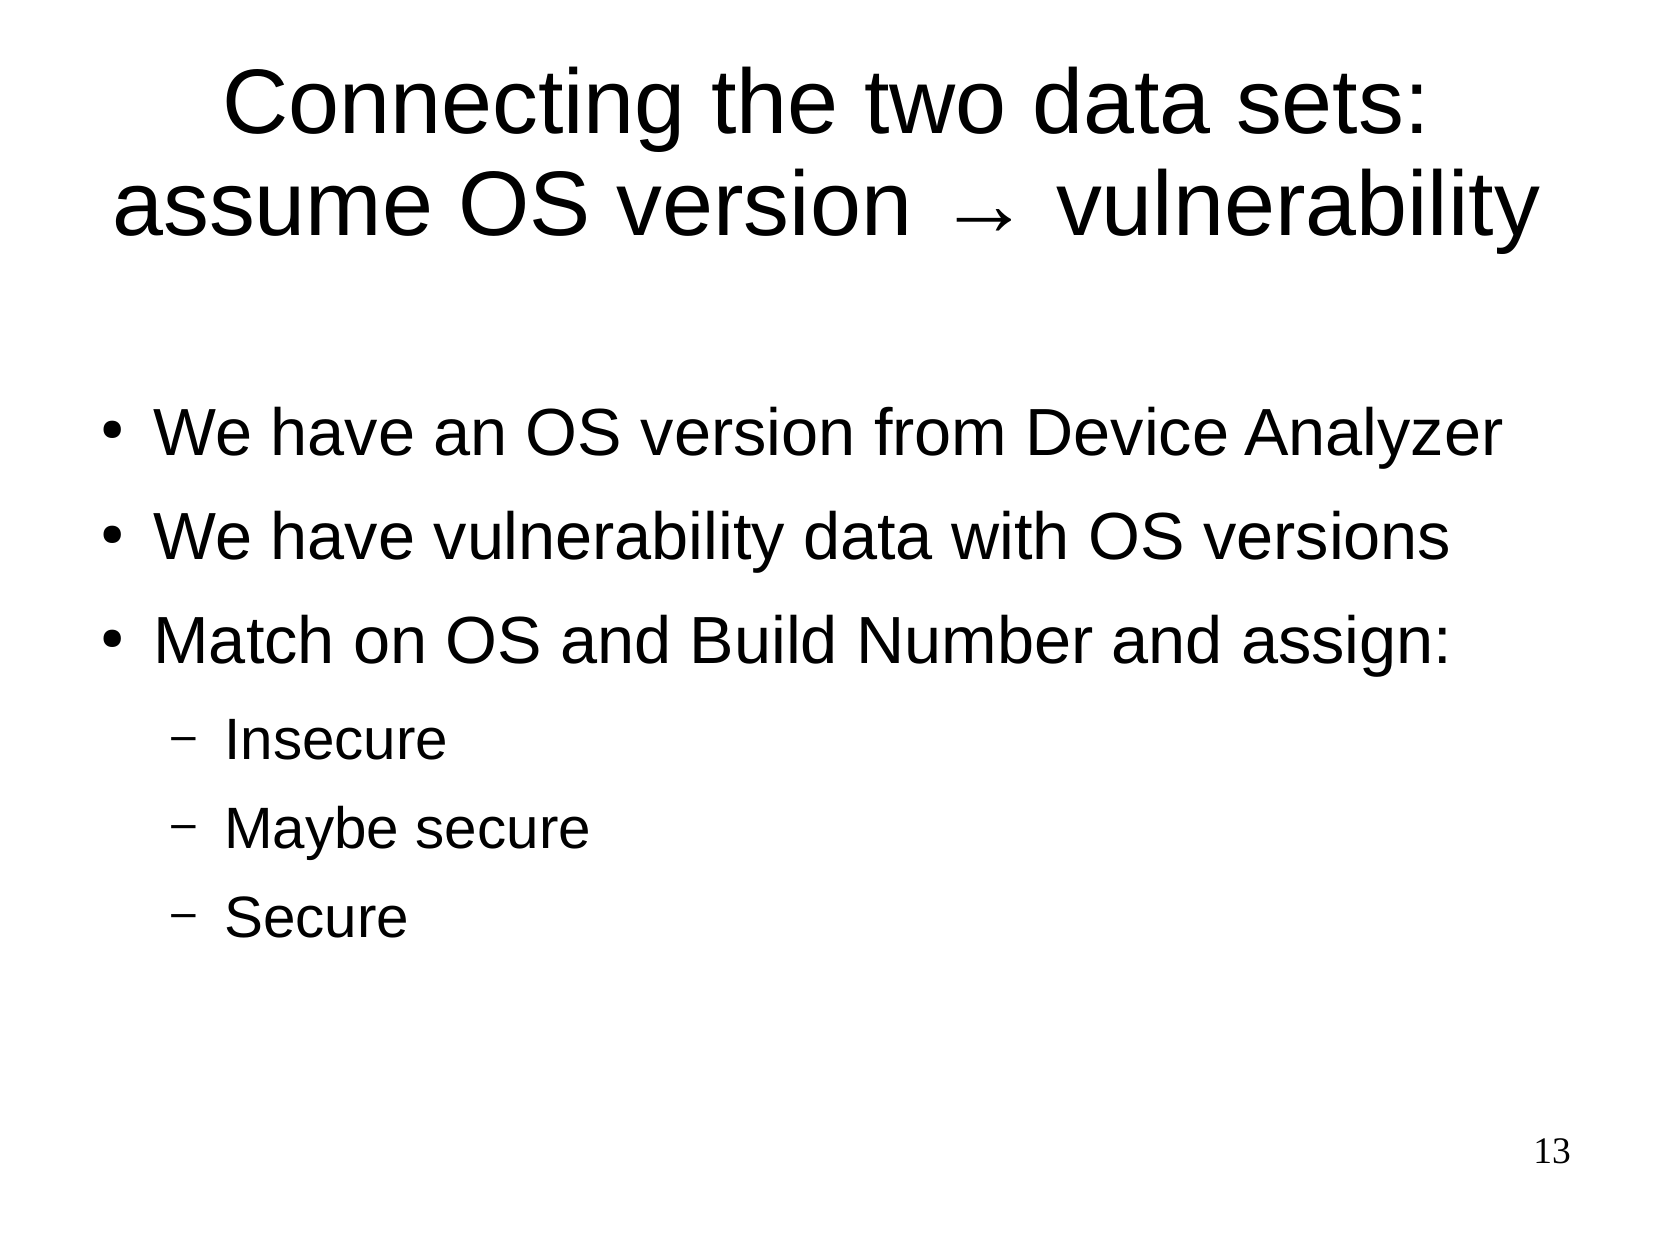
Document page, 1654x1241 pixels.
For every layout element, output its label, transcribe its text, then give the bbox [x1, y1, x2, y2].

list We have an OS version from Device Analyzer We have vulnerability data with OS versions Match on OS and Build Number and assign: Insecure Maybe secure Secure [82, 290, 1571, 1109]
title Connecting the two data sets: assume OS version → vulnerability [82, 49, 1571, 257]
